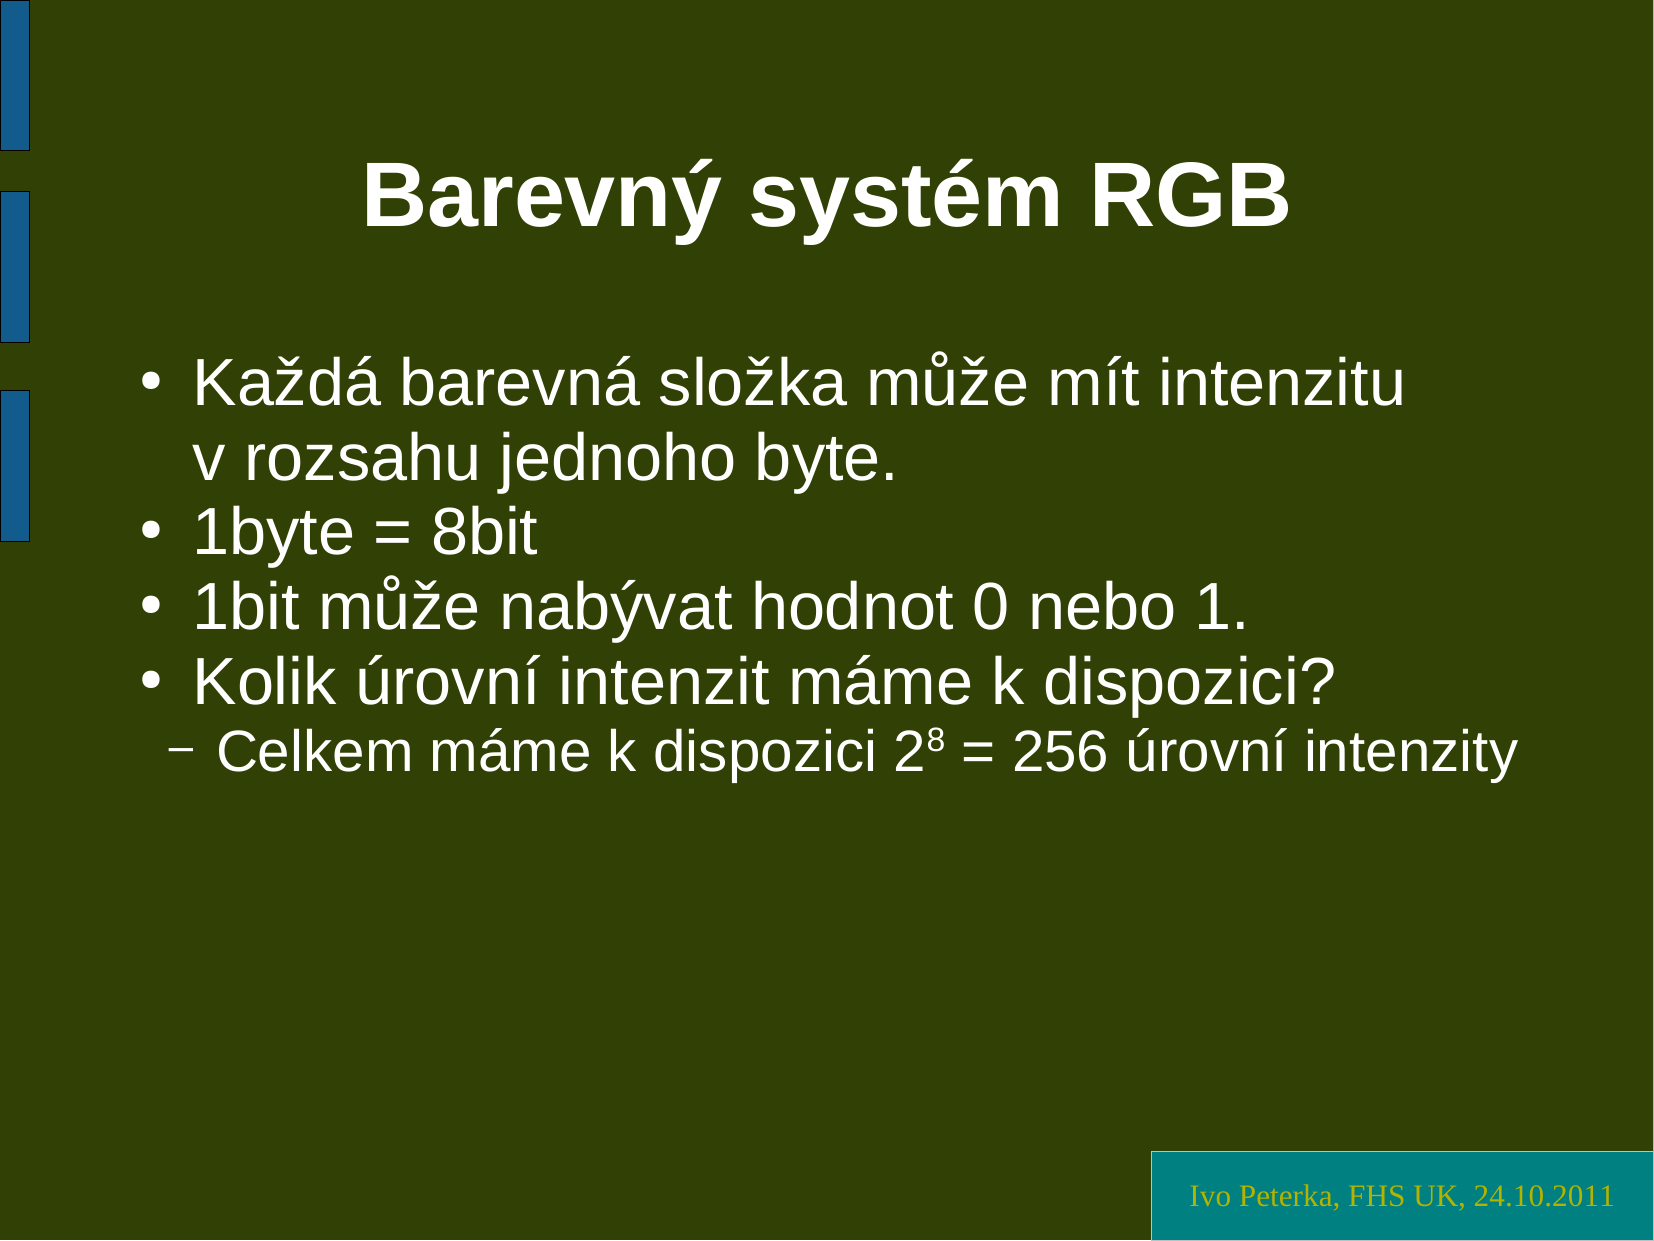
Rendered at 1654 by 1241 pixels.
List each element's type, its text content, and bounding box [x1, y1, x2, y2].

title Barevný systém RGB [121, 98, 1534, 291]
list Každá barevná složka může mít intenzitu v rozsahu jednoho byte. 1byte = 8bit 1bit může nabývat hodnot 0 nebo 1. Kolik úrovní intenzit máme k dispozici? Celkem máme k dispozici 28 = 256 úrovní intenzity [121, 344, 1534, 1112]
